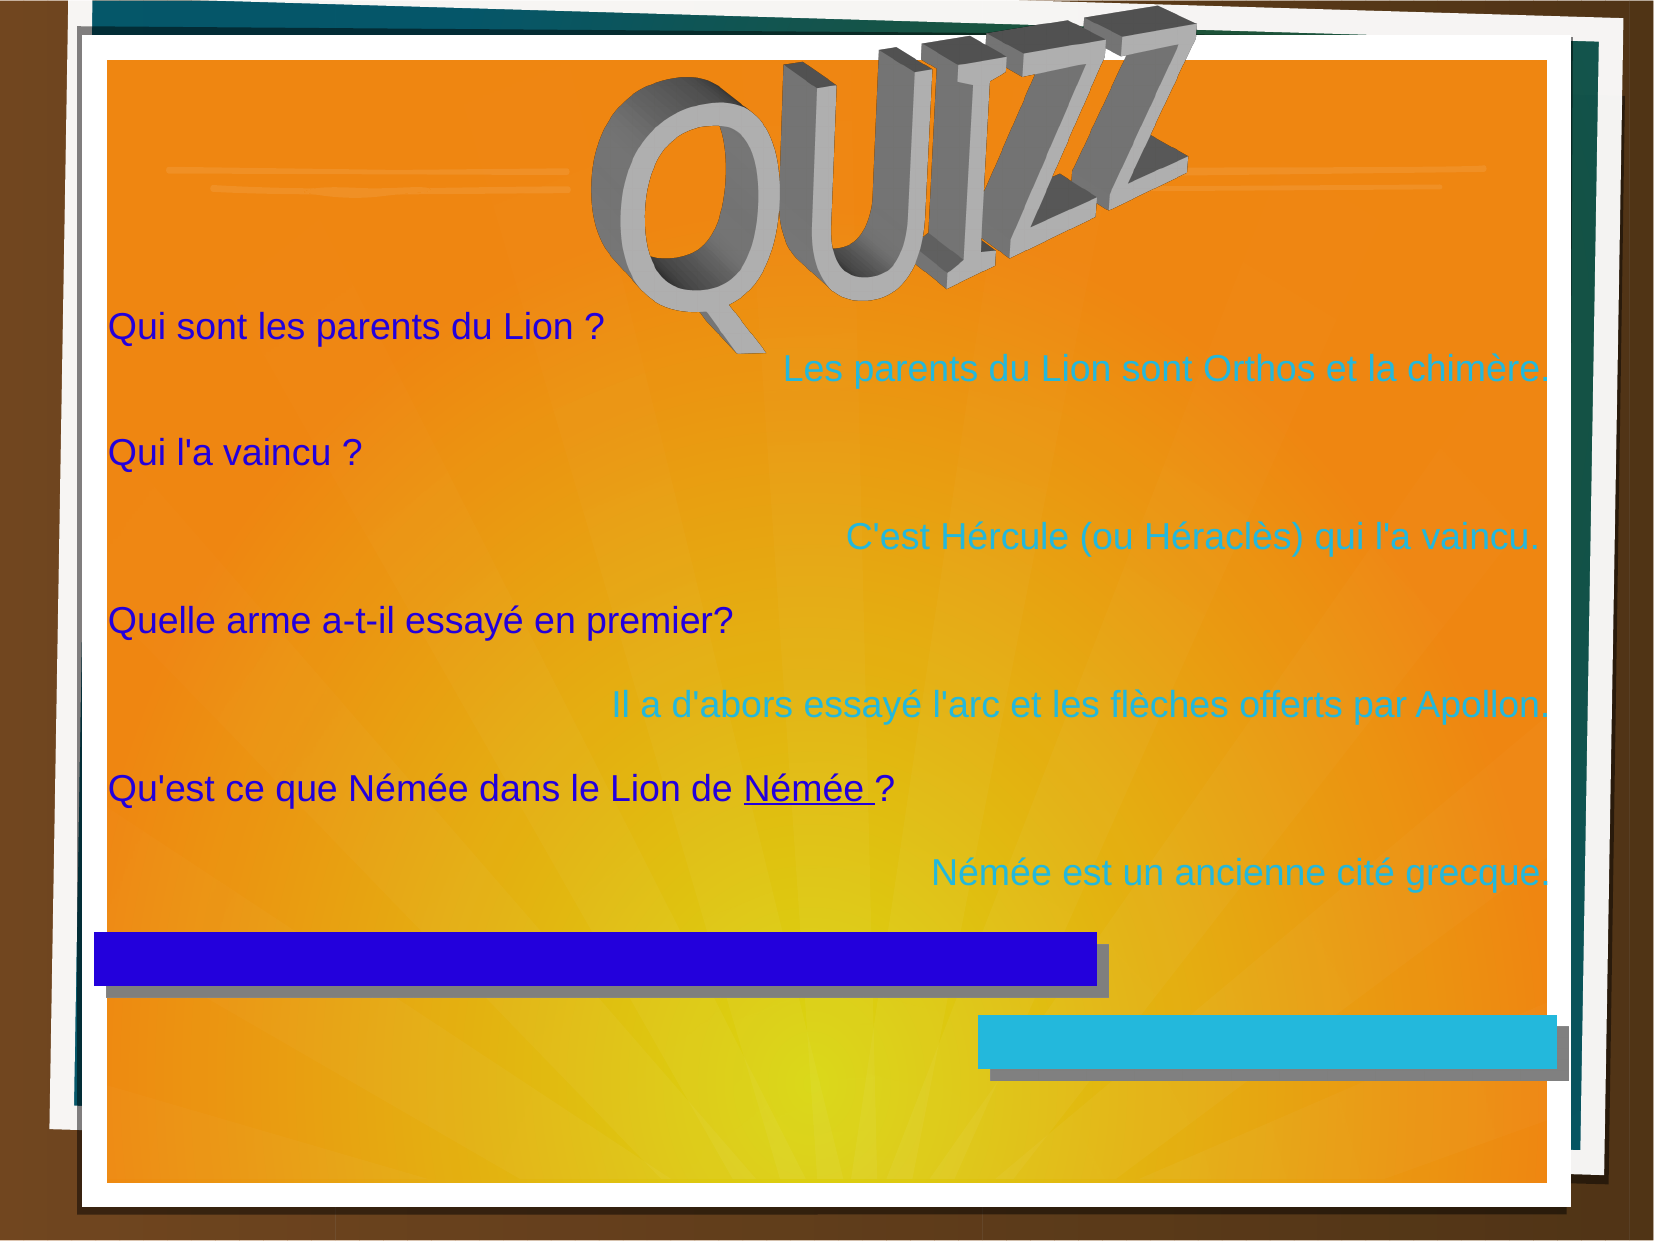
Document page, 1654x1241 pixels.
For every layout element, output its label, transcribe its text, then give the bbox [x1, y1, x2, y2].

text_box [978, 1015, 1557, 1069]
text_box [94, 932, 1097, 986]
text_box Qui sont les parents du Lion ? Les parents du Lion sont Orthos et la chimère. Qui l'a vaincu ? C'est Hércule (ou Héraclès) qui l'a vaincu. Quelle arme a-t-il essayé en premier? Il a d'abors essayé l'arc et les flèches offerts par Apollon. Qu'est ce que Némée dans le Lion de Némée ? Némée est un ancienne cité grecque. Quelle est l'autre travail d'Hercule cité dans ce diaporama ? C'est le travail de l'hydre de Lerne. [47, 297, 1619, 1069]
